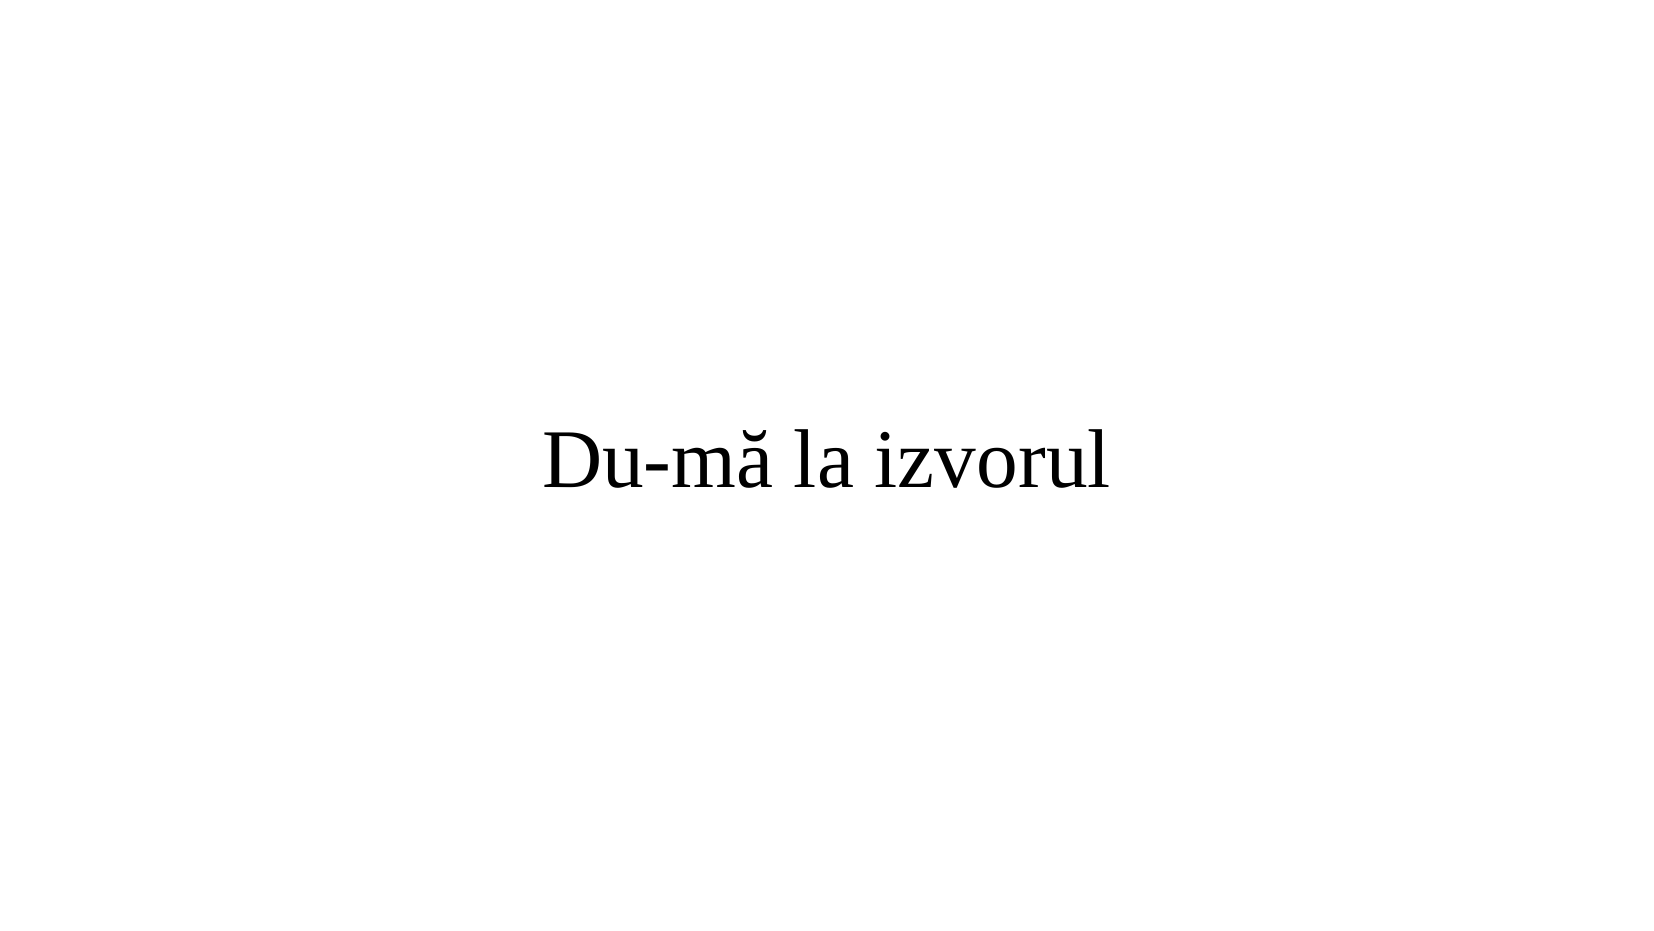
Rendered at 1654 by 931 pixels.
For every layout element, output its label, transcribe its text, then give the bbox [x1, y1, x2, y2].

subtitle Du-mă la izvorul [0, 396, 1654, 505]
